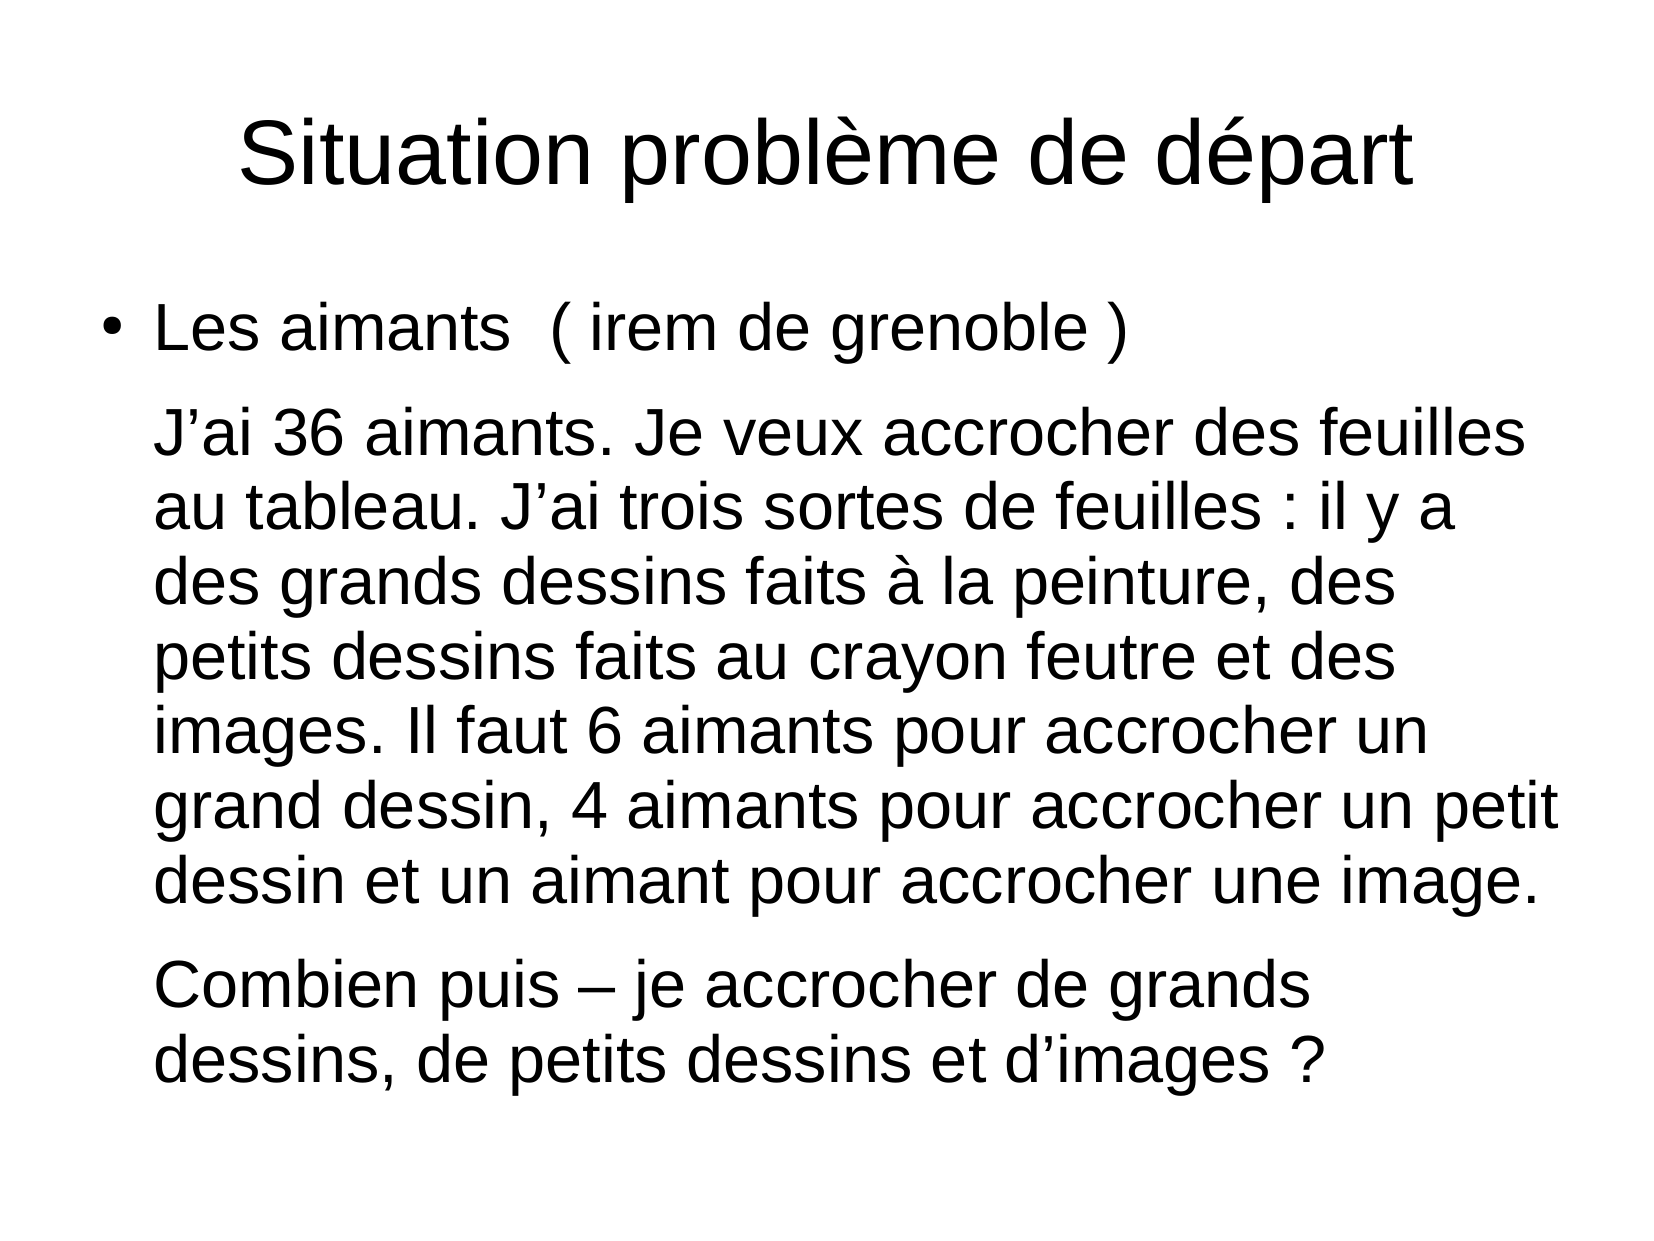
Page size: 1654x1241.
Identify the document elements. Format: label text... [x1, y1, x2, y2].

title Situation problème de départ [82, 49, 1571, 257]
list Les aimants ( irem de grenoble ) J’ai 36 aimants. Je veux accrocher des feuilles au tableau. J’ai trois sortes de feuilles : il y a des grands dessins faits à la peinture, des petits dessins faits au crayon feutre et des images. Il faut 6 aimants pour accrocher un grand dessin, 4 aimants pour accrocher un petit dessin et un aimant pour accrocher une image. Combien puis – je accrocher de grands dessins, de petits dessins et d’images ? [82, 290, 1571, 1010]
